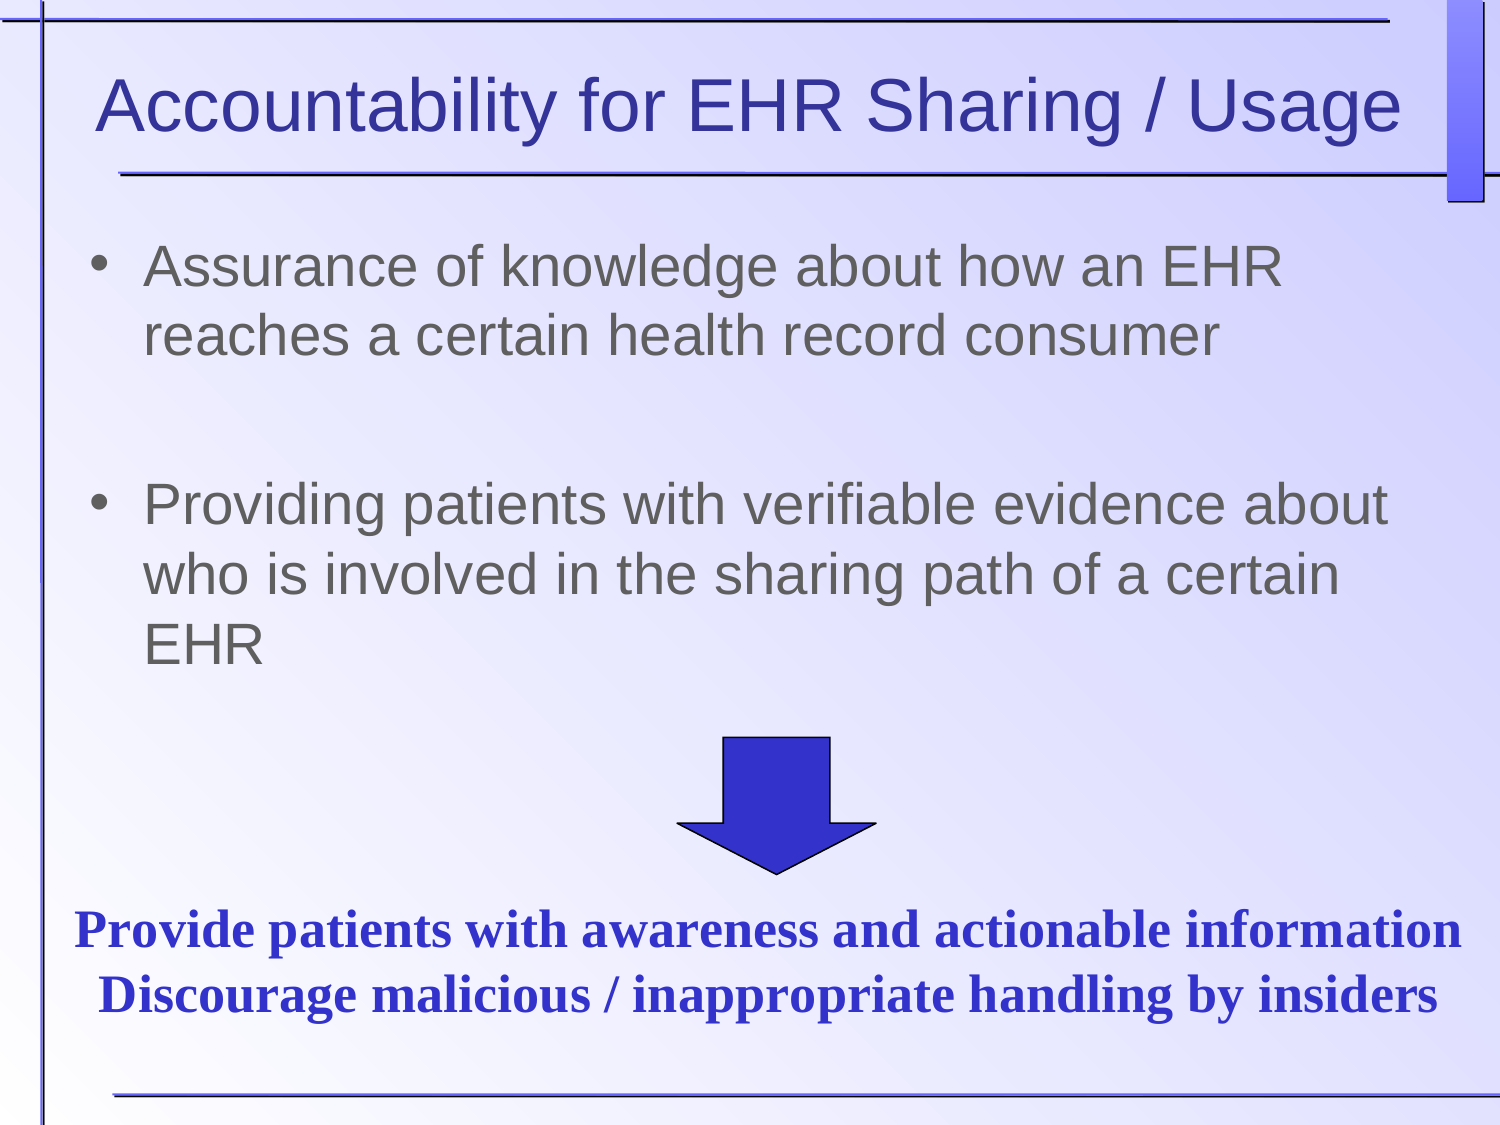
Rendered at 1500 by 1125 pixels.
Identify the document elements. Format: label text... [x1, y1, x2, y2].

list Assurance of knowledge about how an EHR reaches a certain health record consumer Providing patients with verifiable evidence about who is involved in the sharing path of a certain EHR [74, 220, 1412, 885]
text_box [676, 737, 877, 875]
text_box Provide patients with awareness and actionable information Discourage malicious / inappropriate handling by insiders [59, 885, 1480, 1032]
title Accountability for EHR Sharing / Usage [75, 7, 1426, 195]
